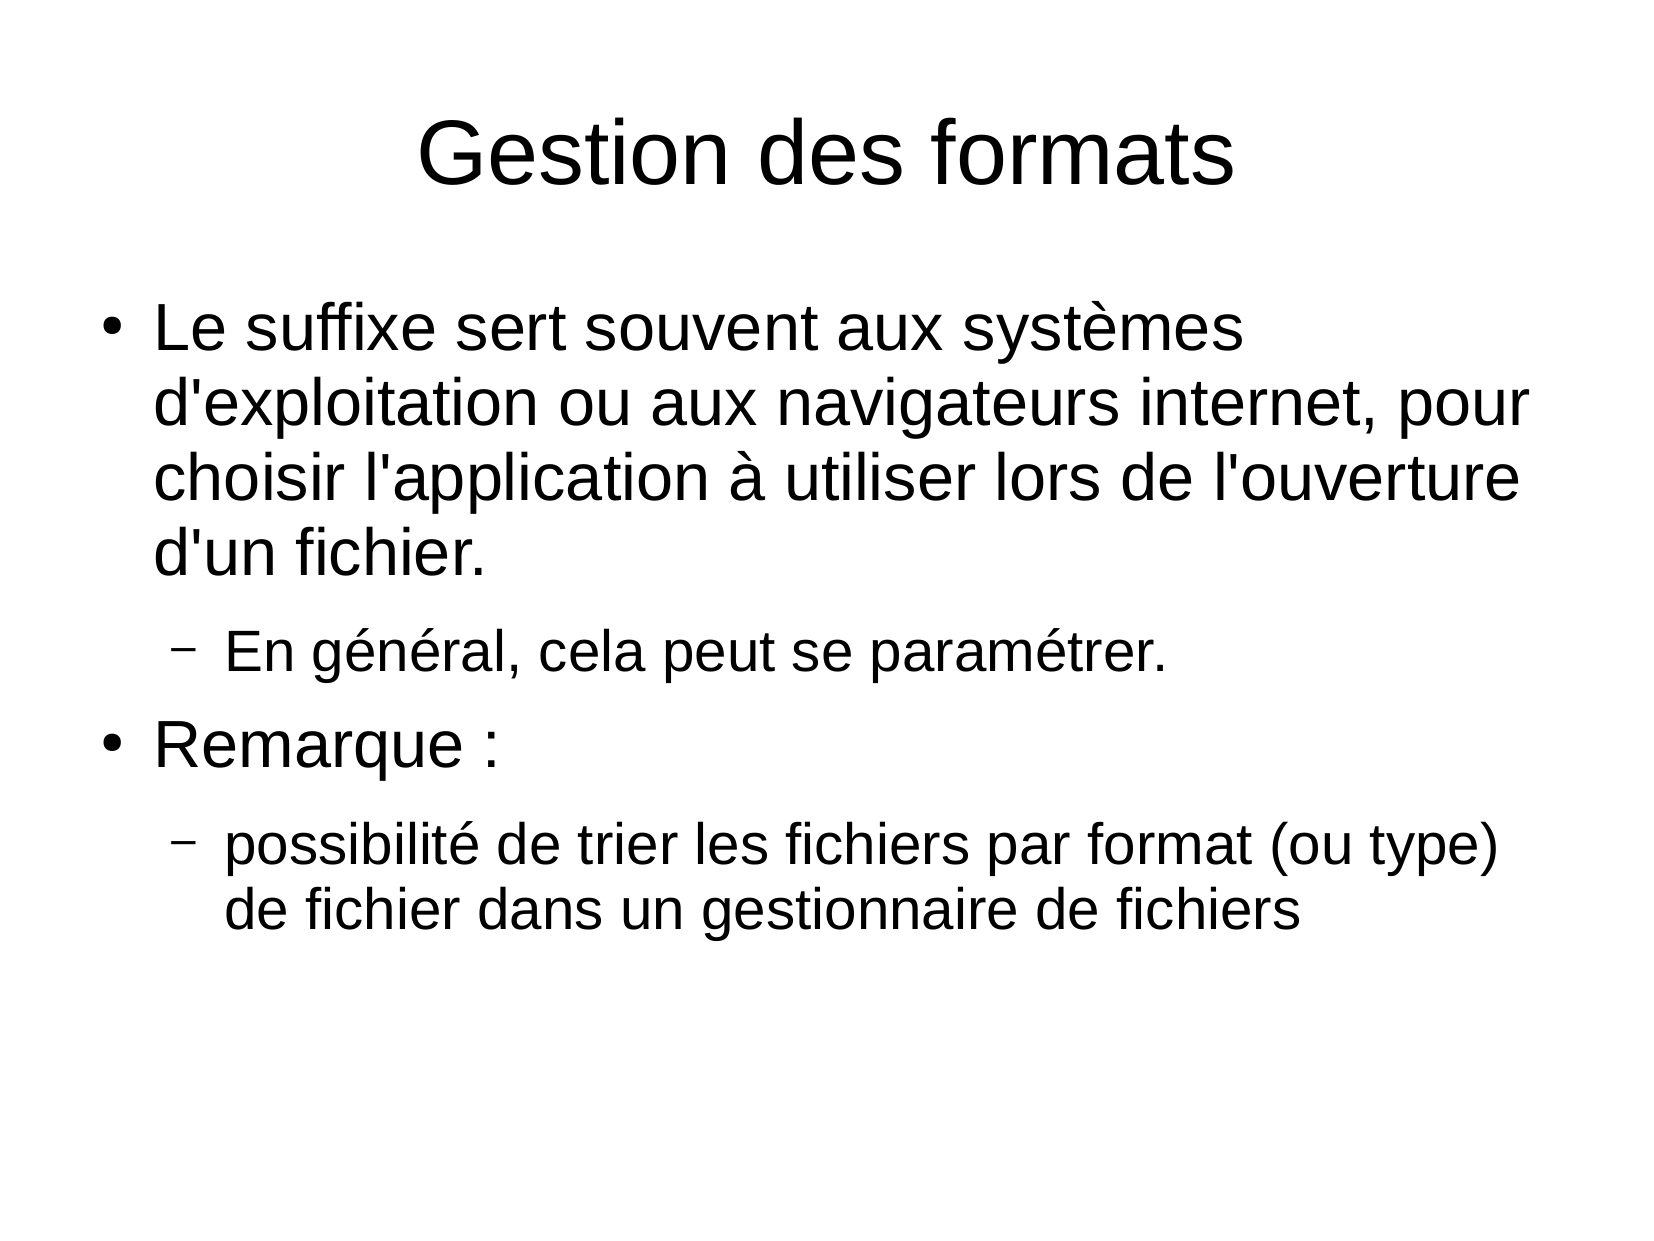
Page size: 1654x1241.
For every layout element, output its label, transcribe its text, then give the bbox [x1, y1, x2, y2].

list Le suffixe sert souvent aux systèmes d'exploitation ou aux navigateurs internet, pour choisir l'application à utiliser lors de l'ouverture d'un fichier. En général, cela peut se paramétrer. Remarque : possibilité de trier les fichiers par format (ou type) de fichier dans un gestionnaire de fichiers [82, 290, 1571, 1109]
title Gestion des formats [82, 49, 1571, 257]
